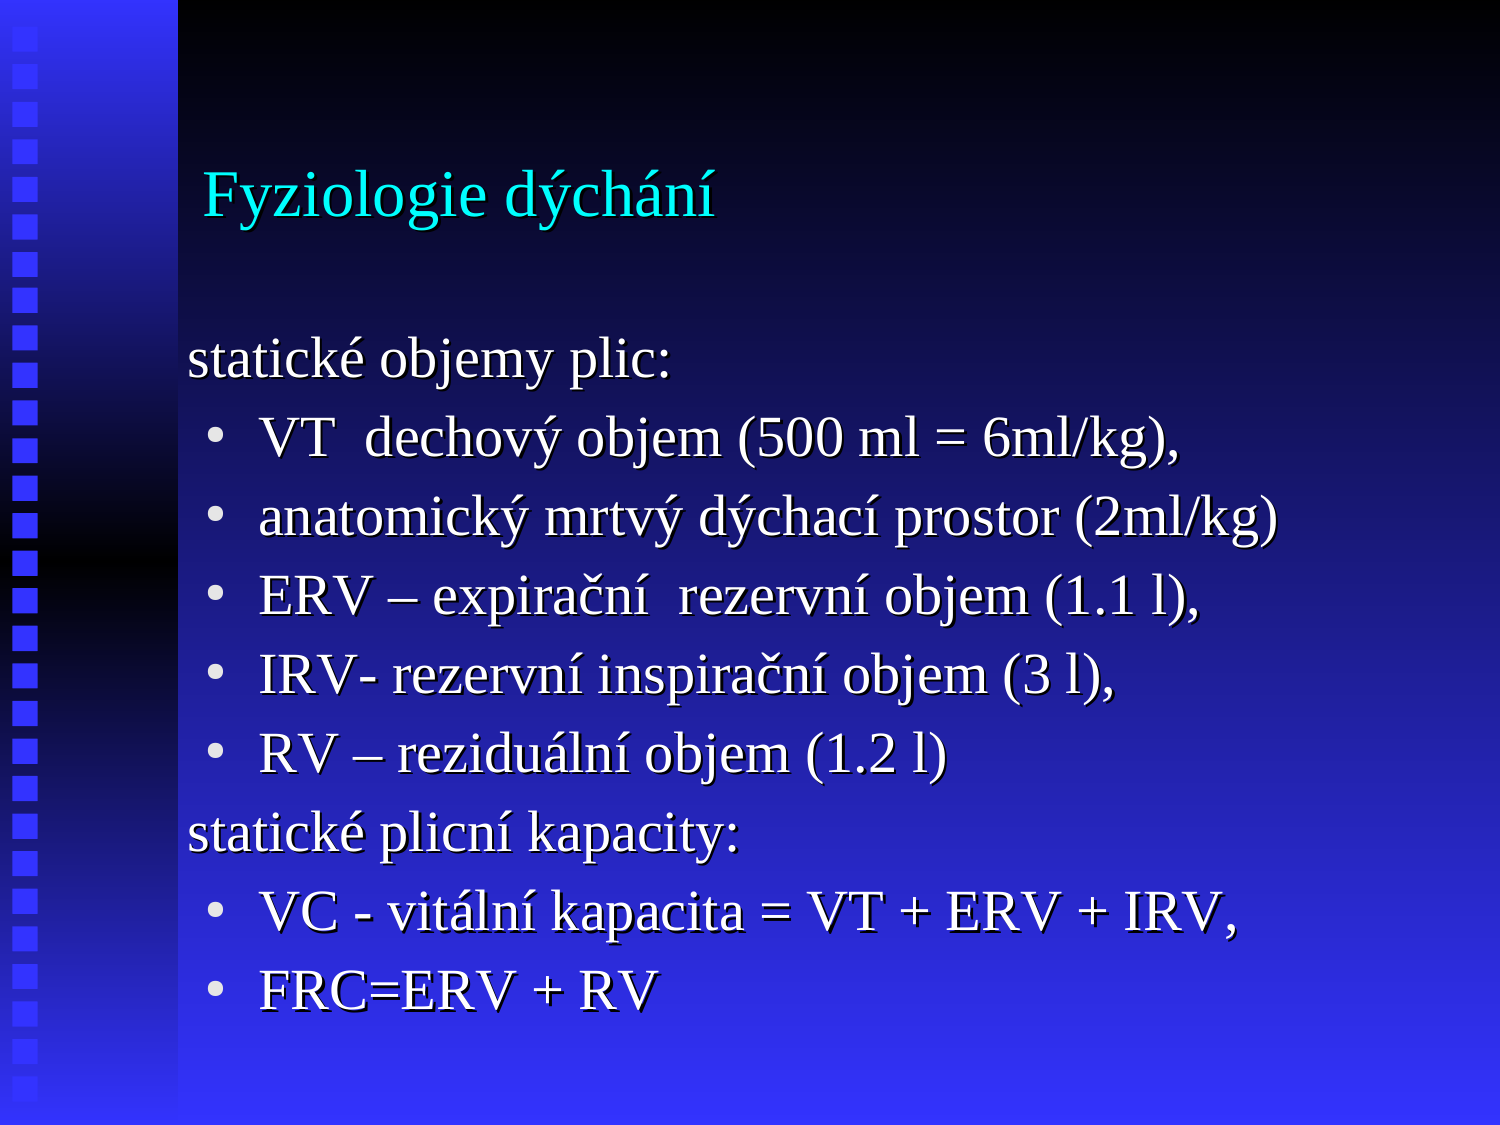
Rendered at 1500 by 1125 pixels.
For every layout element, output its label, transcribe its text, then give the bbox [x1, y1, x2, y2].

title Fyziologie dýchání [187, 92, 1463, 295]
list statické objemy plic: VT dechový objem (500 ml = 6ml/kg), anatomický mrtvý dýchací prostor (2ml/kg) ERV – expirační rezervní objem (1.1 l), IRV- rezervní inspirační objem (3 l), RV – reziduální objem (1.2 l) statické plicní kapacity: VC - vitální kapacita = VT + ERV + IRV, FRC=ERV + RV [187, 324, 1463, 1031]
